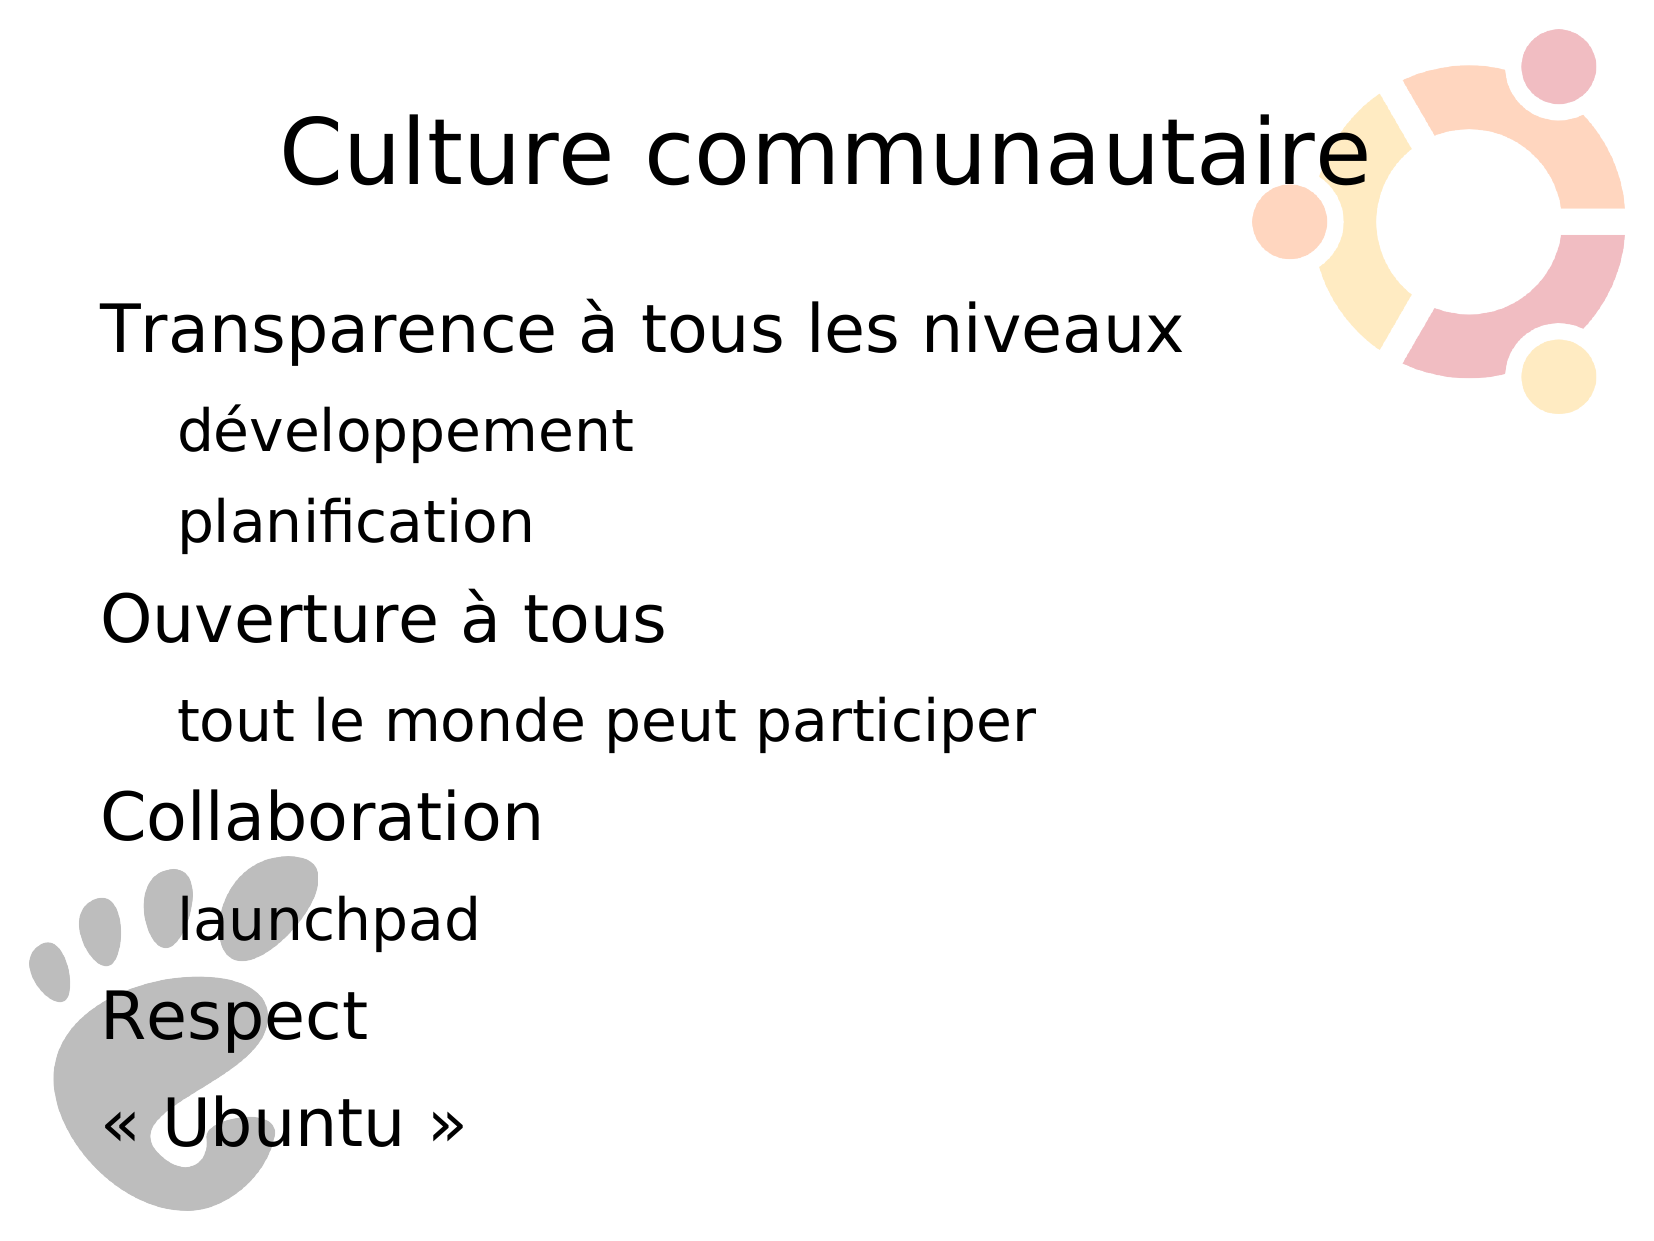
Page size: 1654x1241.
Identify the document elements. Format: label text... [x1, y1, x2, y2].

list Transparence à tous les niveaux développement planification Ouverture à tous tout le monde peut participer Collaboration launchpad Respect « Ubuntu » [82, 290, 1571, 1163]
title Culture communautaire [82, 49, 1571, 257]
